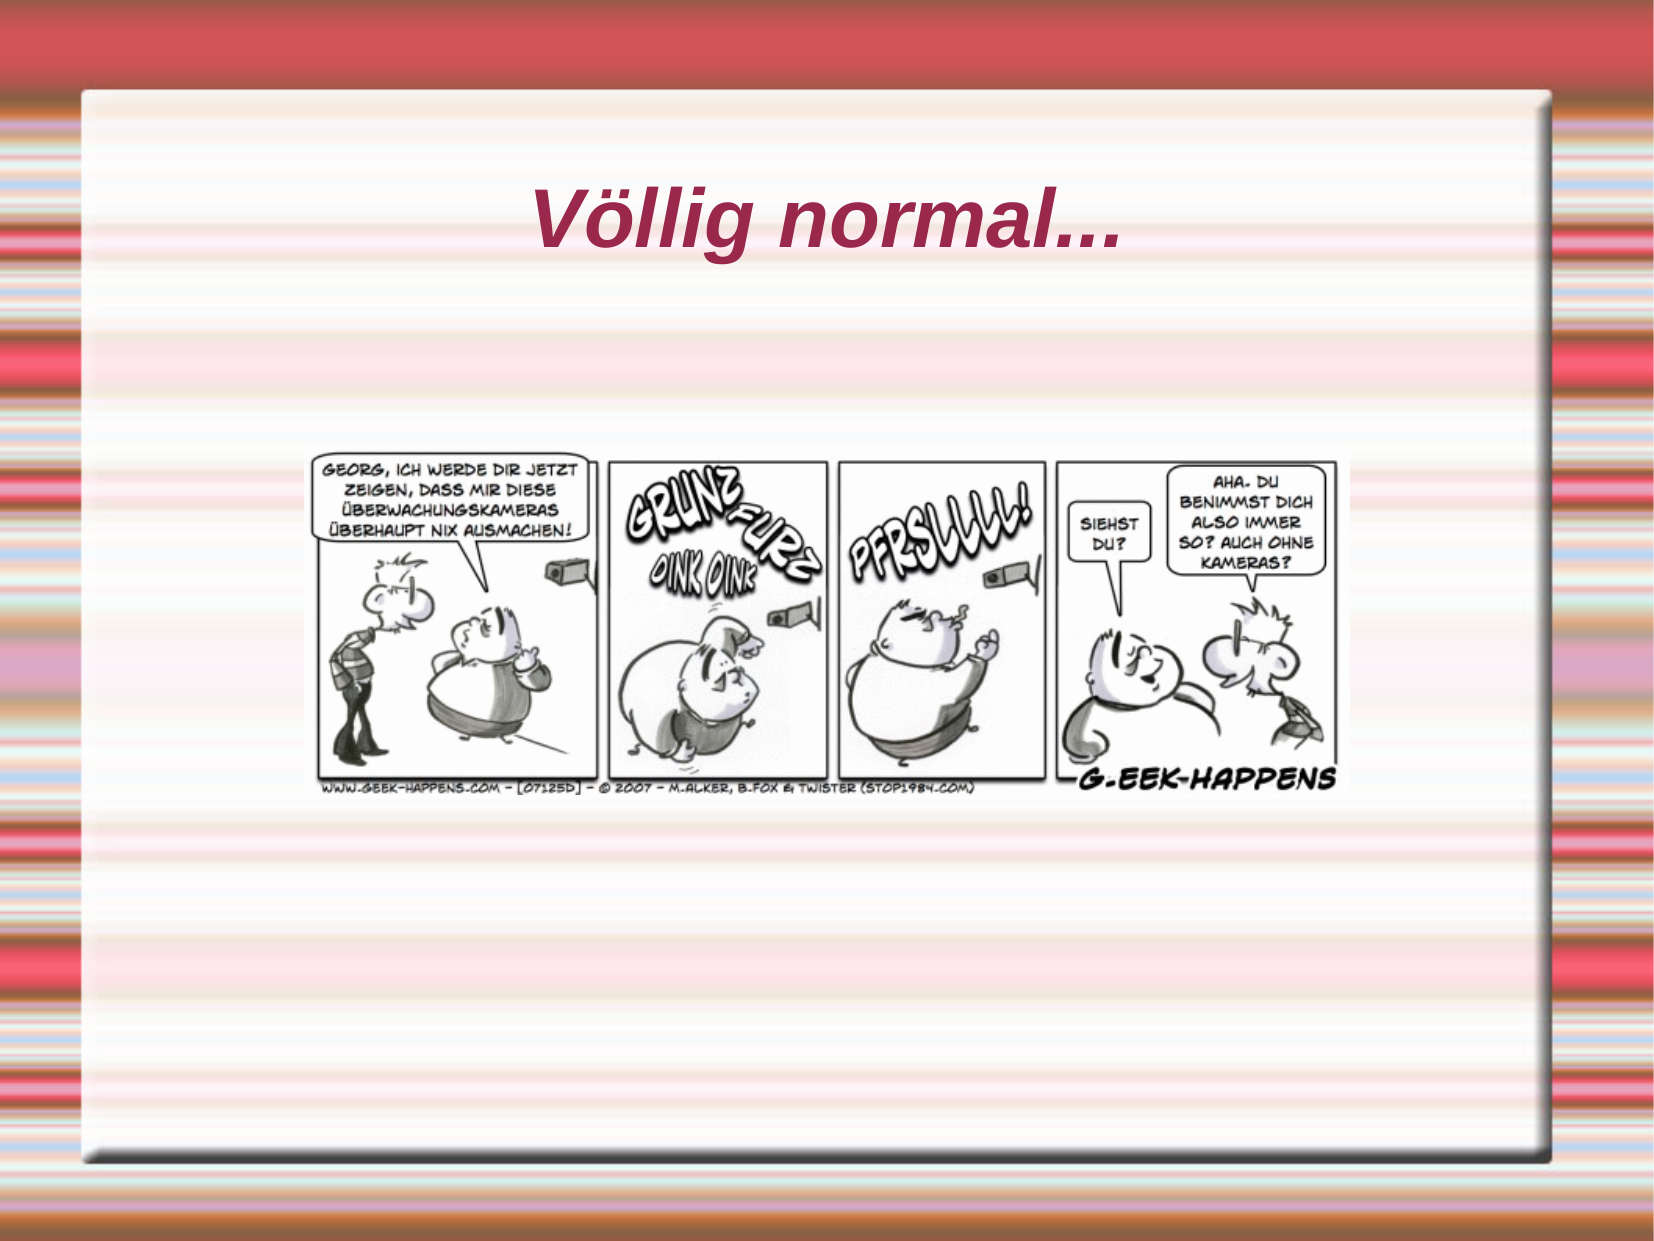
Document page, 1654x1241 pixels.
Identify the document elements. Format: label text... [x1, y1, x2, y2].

picture [0, 0, 1654, 1241]
title Völlig normal... [121, 114, 1534, 322]
